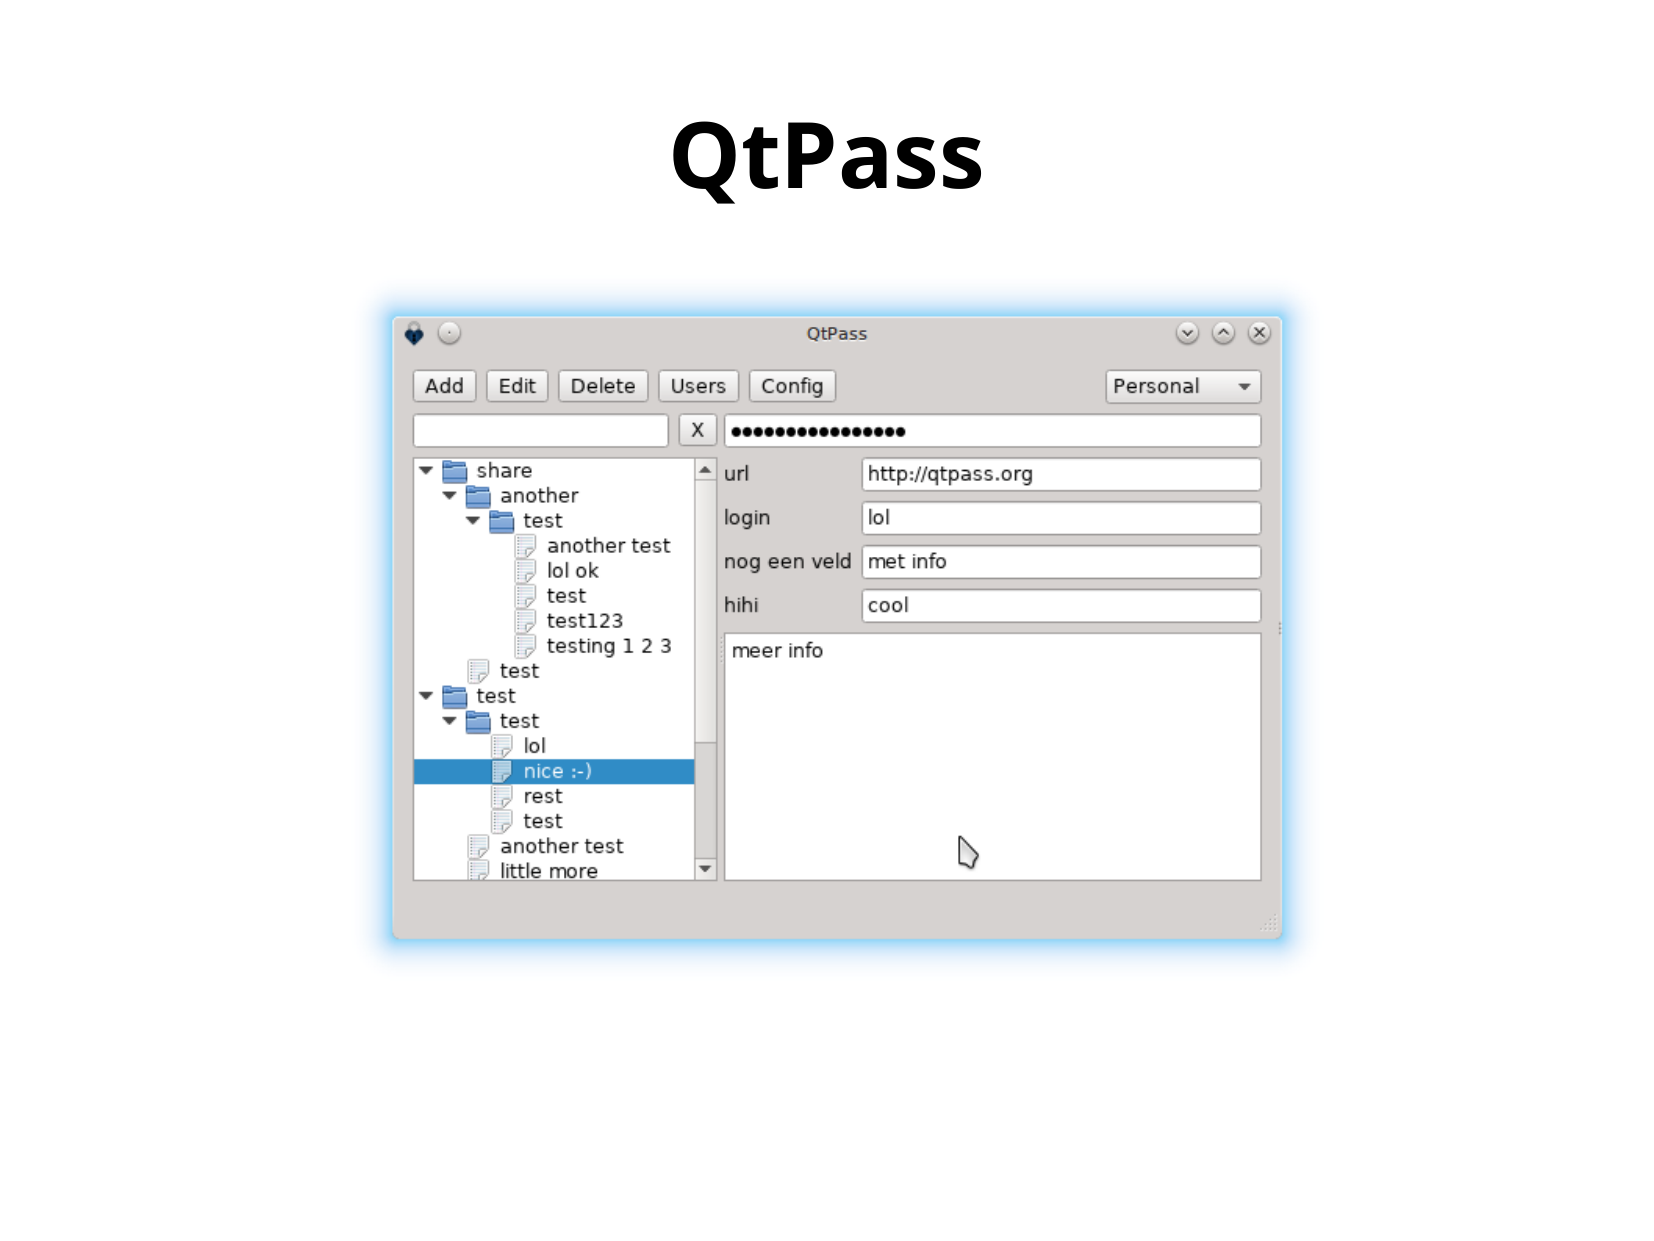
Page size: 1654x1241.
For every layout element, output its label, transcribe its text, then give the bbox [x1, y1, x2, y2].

title QtPass [82, 49, 1571, 257]
picture [330, 254, 1345, 1002]
